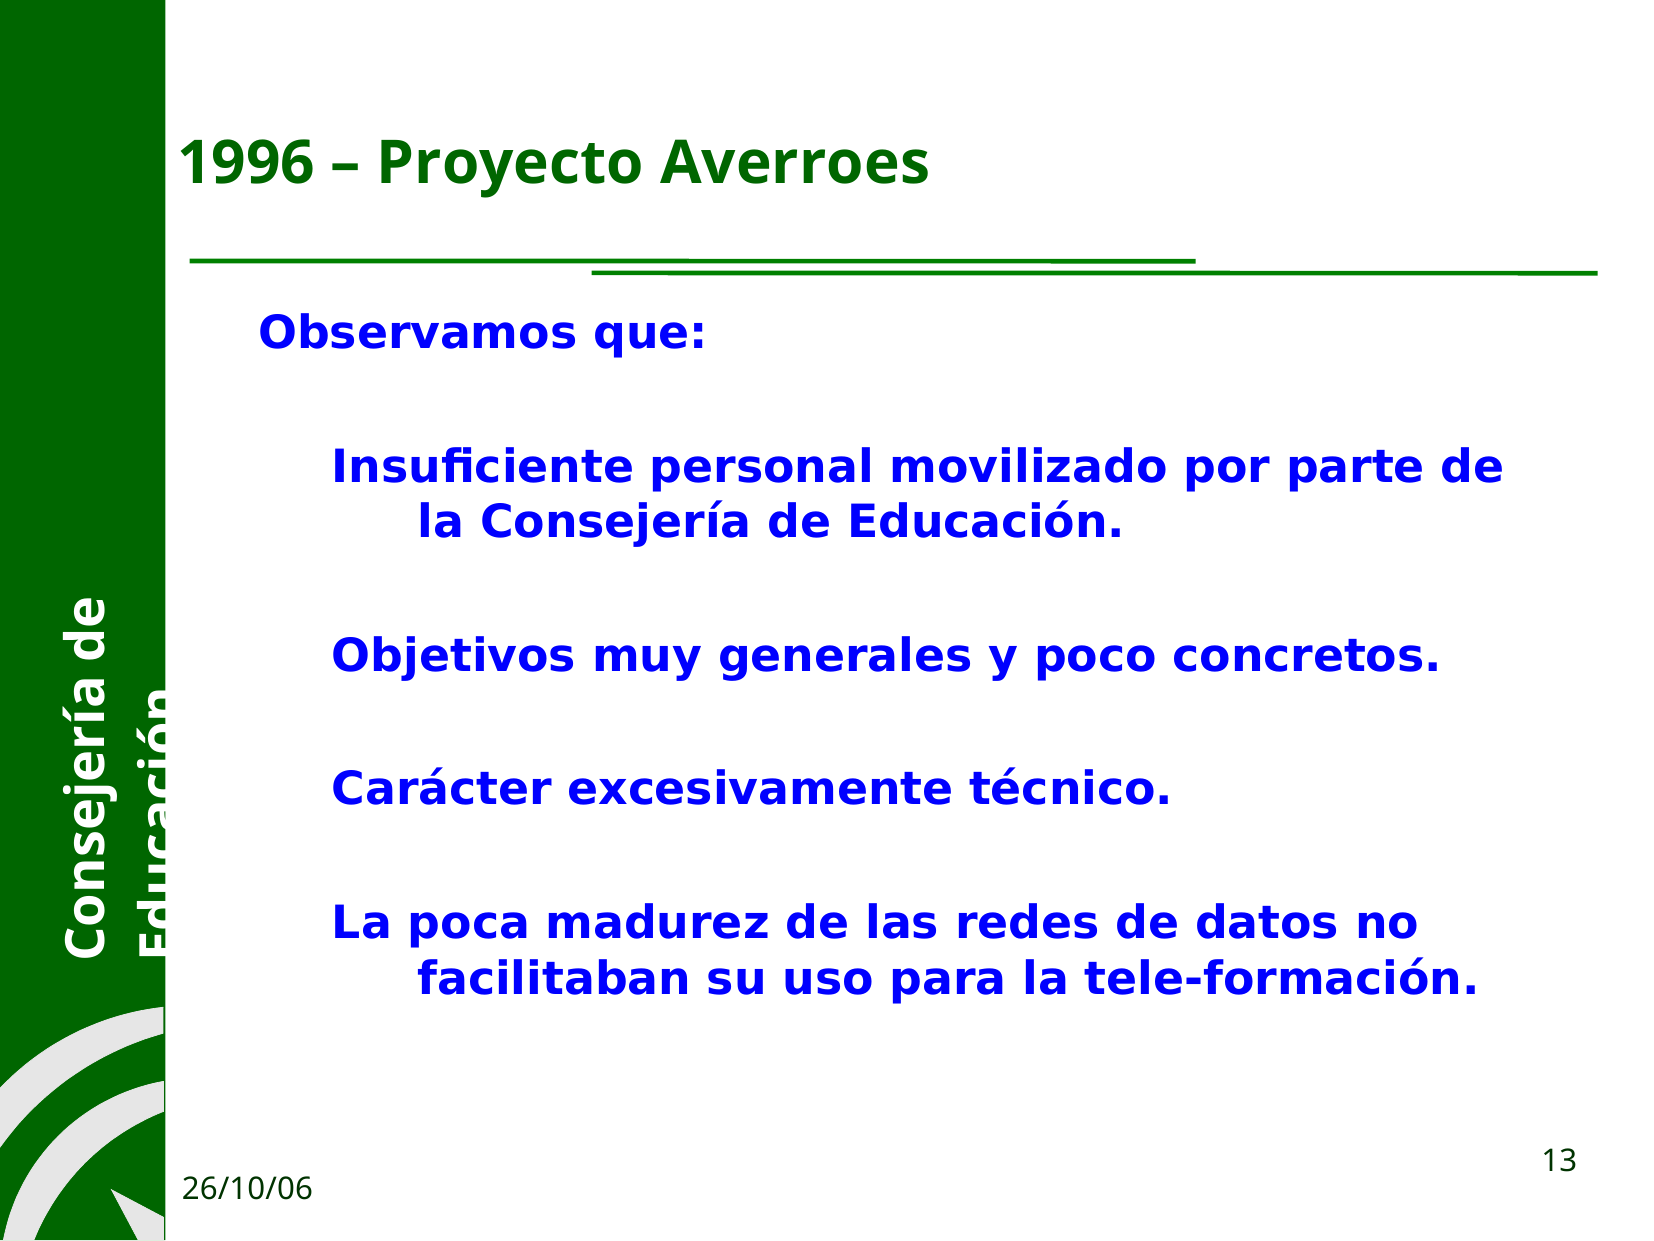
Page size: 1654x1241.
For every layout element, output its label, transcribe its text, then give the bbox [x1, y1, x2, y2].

title 1996 – Proyecto Averroes [177, 49, 1572, 257]
list Observamos que: Insuficiente personal movilizado por parte de la Consejería de Educación. Objetivos muy generales y poco concretos. Carácter excesivamente técnico. La poca madurez de las redes de datos no facilitaban su uso para la tele-formación. [177, 290, 1536, 1110]
